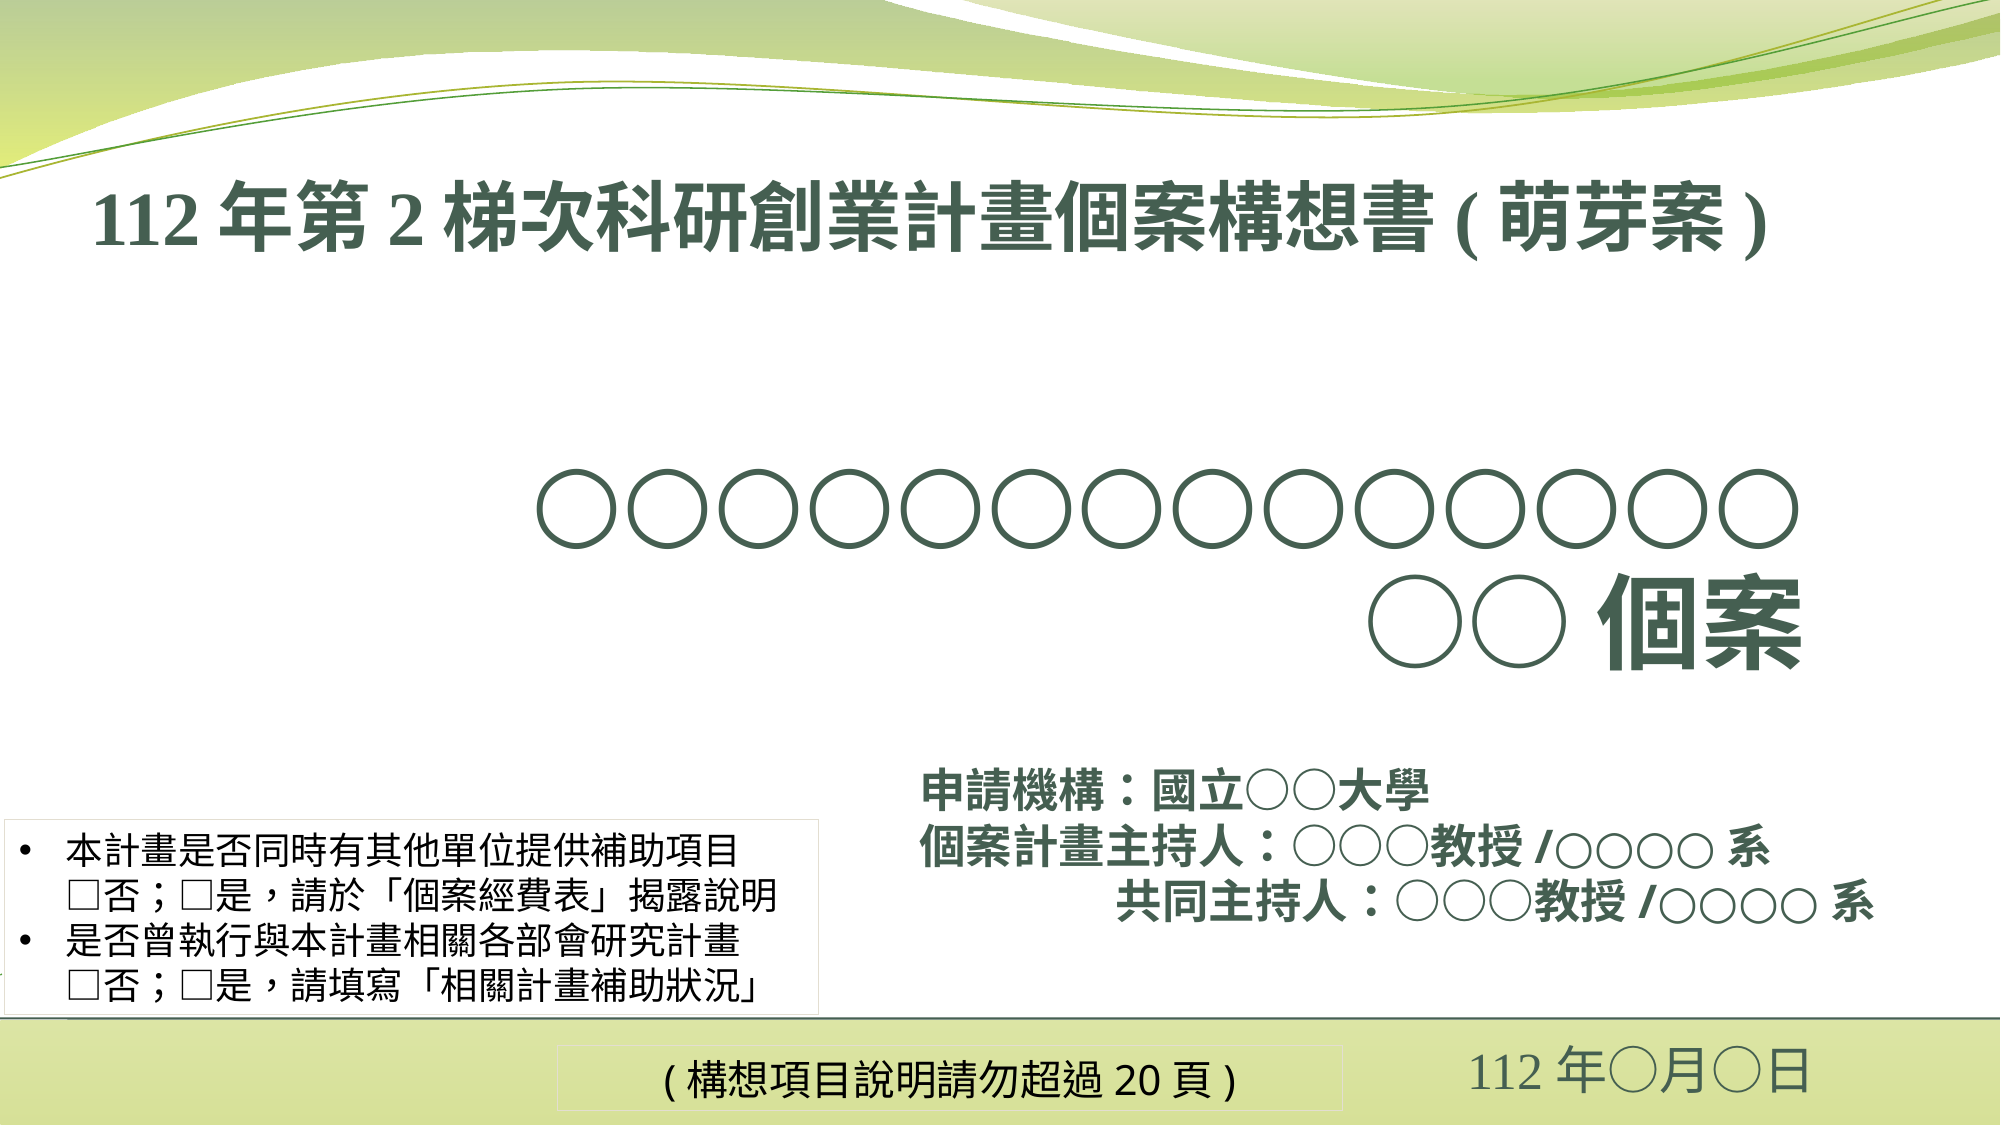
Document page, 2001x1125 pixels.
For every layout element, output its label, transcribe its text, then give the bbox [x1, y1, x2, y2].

text_box ○○○○○○○○○○○○○○ ○○個案 [91, 381, 1809, 682]
text_box (構想項目說明請勿超過20頁) [557, 1045, 1343, 1111]
subtitle 申請機構：國立○○大學 個案計畫主持人：○○○教授/○○○○系 共同主持人：○○○教授/○○○○系 [919, 753, 1902, 986]
text_box 112年○月○日 [1454, 1029, 1838, 1125]
title 112年第2梯次科研創業計畫個案構想書(萌芽案) [90, 147, 1873, 261]
text_box 本計畫是否同時有其他單位提供補助項目 □否；□是，請於「個案經費表」揭露說明 是否曾執行與本計畫相關各部會研究計畫 □否；□是，請填寫「相關計畫補助狀況」 [4, 819, 819, 1015]
